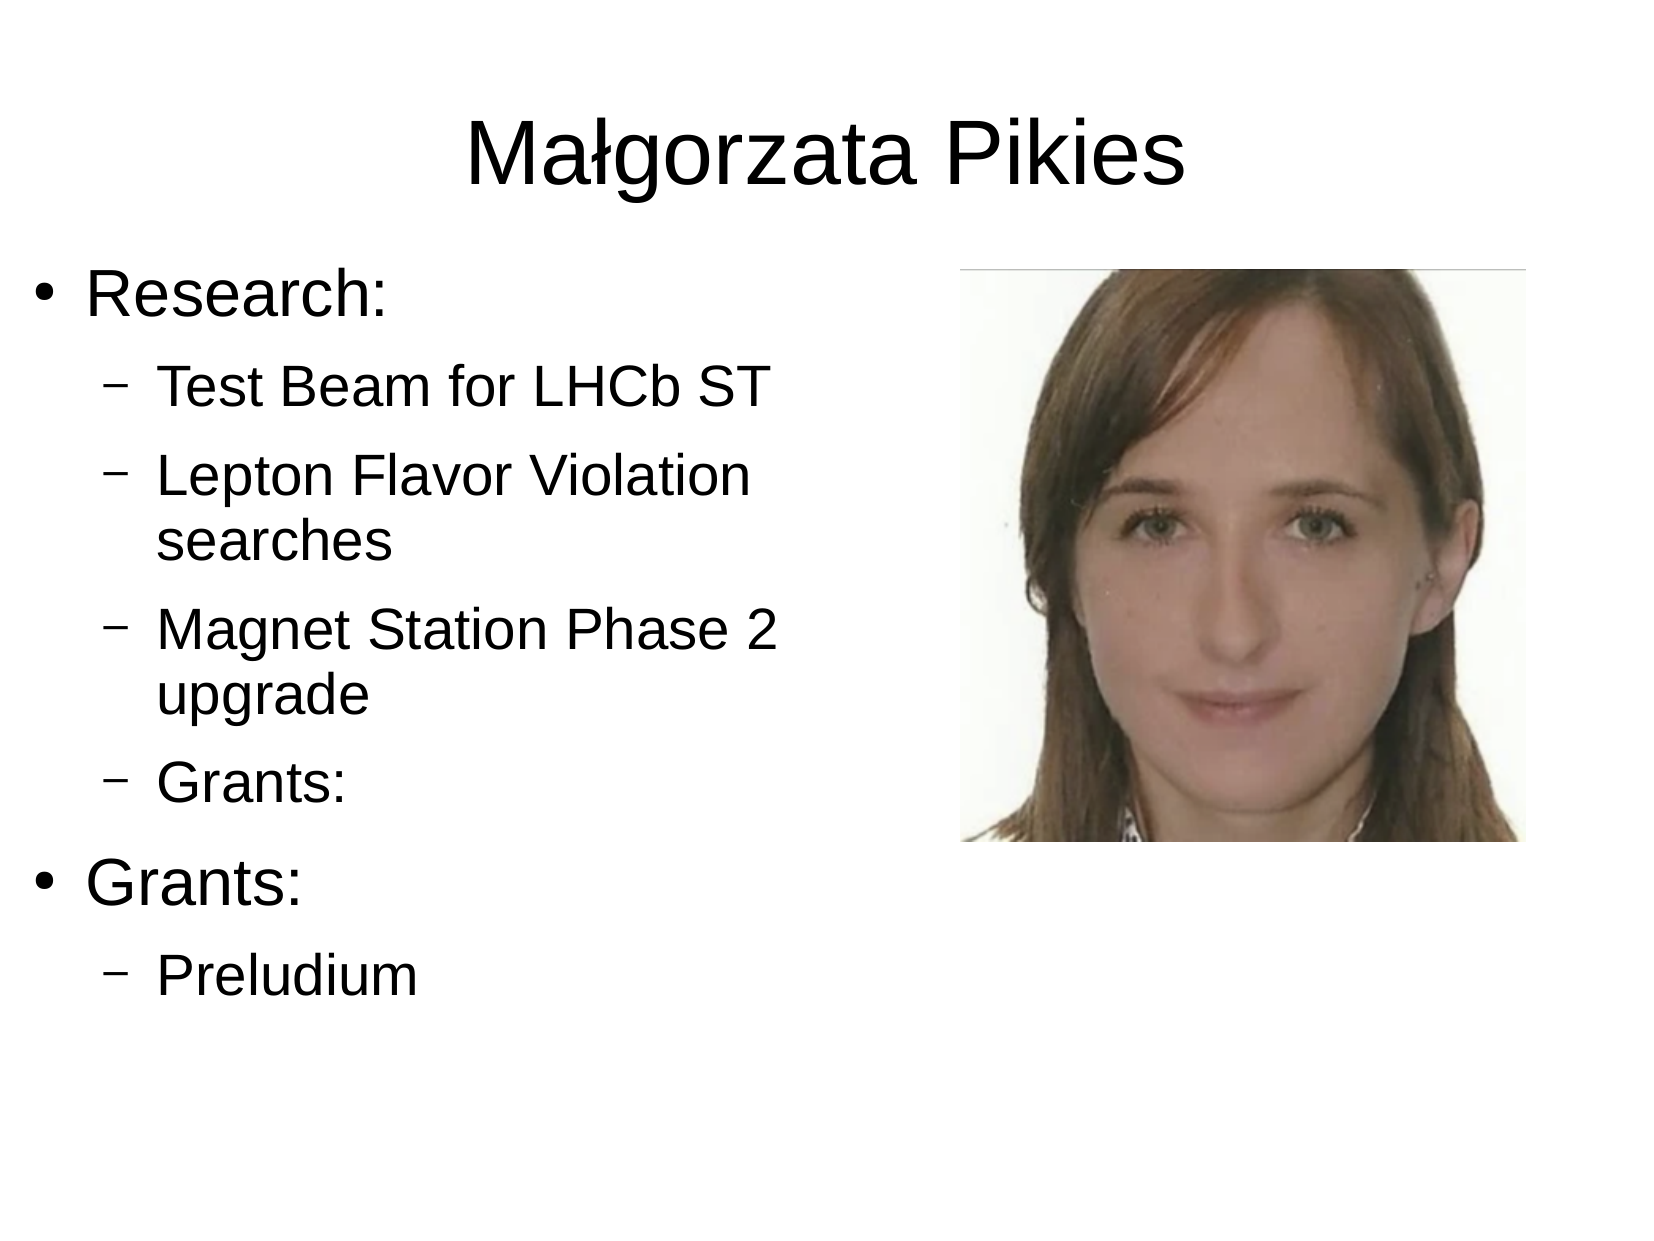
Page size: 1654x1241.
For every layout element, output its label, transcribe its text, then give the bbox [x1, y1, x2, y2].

title Małgorzata Pikies [82, 49, 1571, 257]
picture [960, 269, 1526, 842]
list Research: Test Beam for LHCb ST Lepton Flavor Violation searches Magnet Station Phase 2 upgrade Grants: Grants: Preludium [15, 255, 991, 1201]
